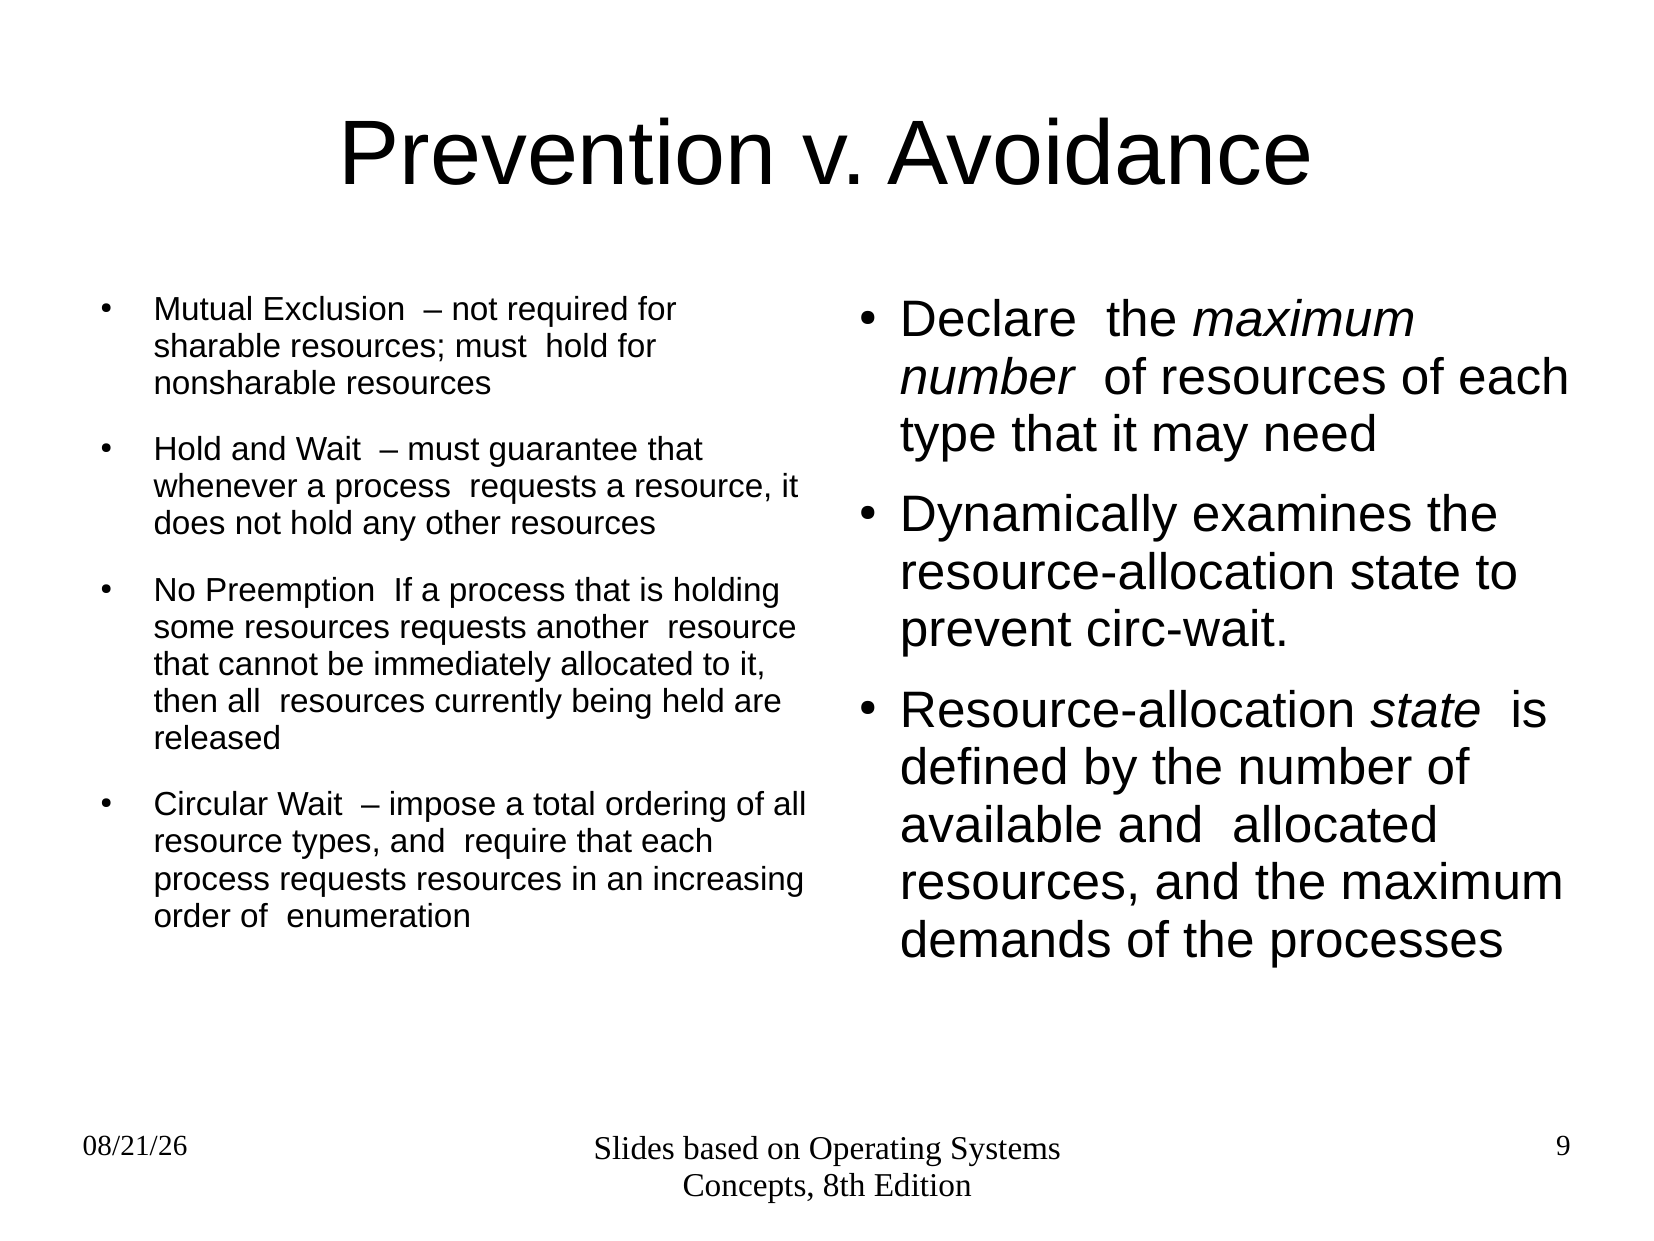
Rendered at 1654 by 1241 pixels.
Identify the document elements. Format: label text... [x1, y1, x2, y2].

title Prevention v. Avoidance [82, 49, 1571, 257]
list Mutual Exclusion – not required for sharable resources; must hold for nonsharable resources Hold and Wait – must guarantee that whenever a process requests a resource, it does not hold any other resources No Preemption If a process that is holding some resources requests another resource that cannot be immediately allocated to it, then all resources currently being held are released Circular Wait – impose a total ordering of all resource types, and require that each process requests resources in an increasing order of enumeration [82, 290, 809, 1010]
list Declare the maximum number of resources of each type that it may need Dynamically examines the resource-allocation state to prevent circ-wait. Resource-allocation state is defined by the number of available and allocated resources, and the maximum demands of the processes [845, 290, 1572, 1010]
